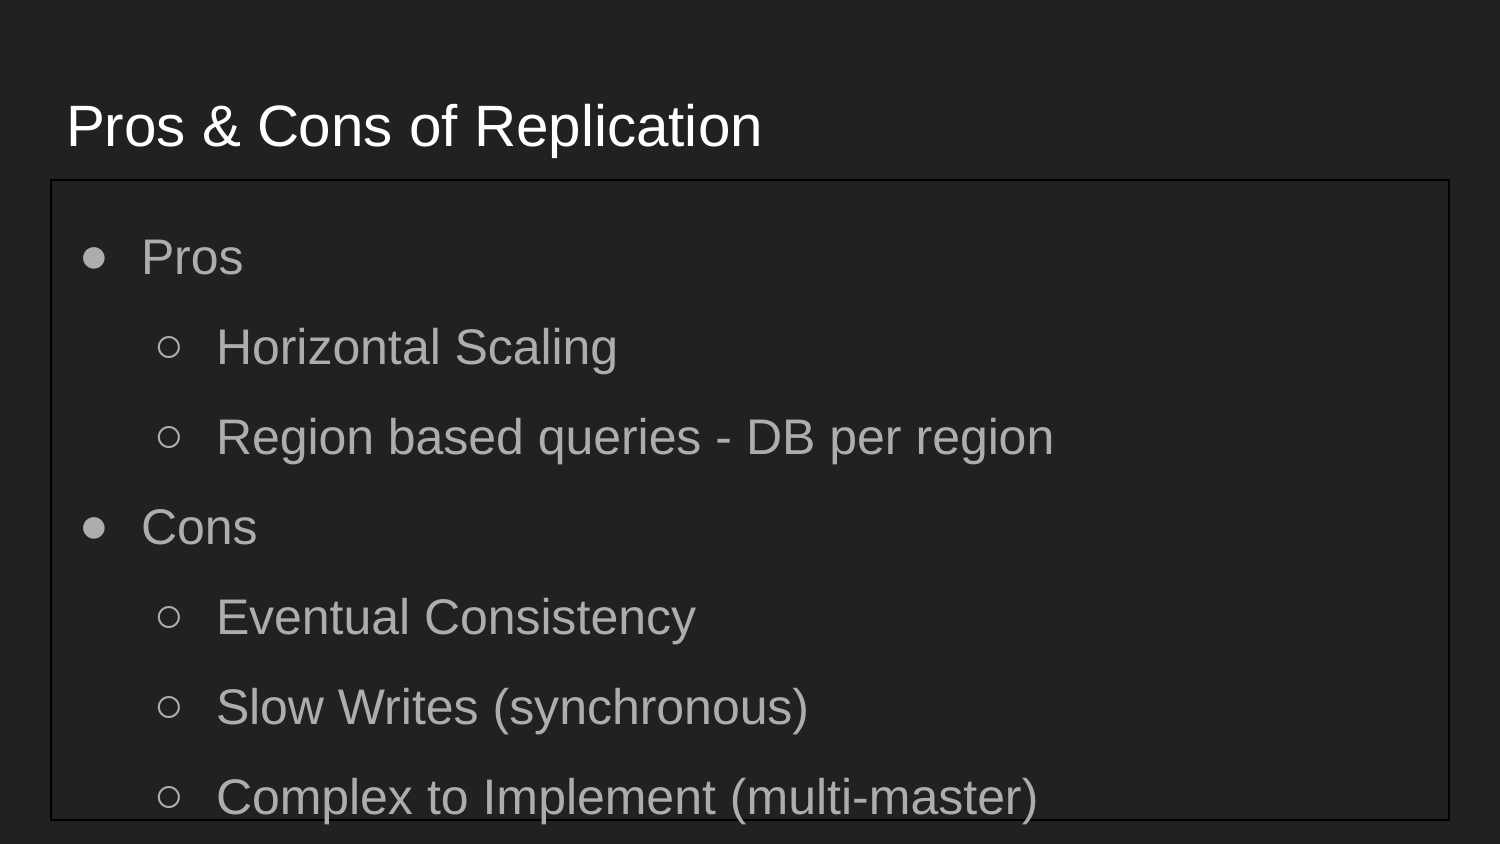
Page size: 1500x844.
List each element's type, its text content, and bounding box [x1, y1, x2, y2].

title Pros & Cons of Replication [51, 72, 1449, 167]
list Pros Horizontal Scaling Region based queries - DB per region Cons Eventual Consistency Slow Writes (synchronous) Complex to Implement (multi-master) [51, 179, 1449, 820]
